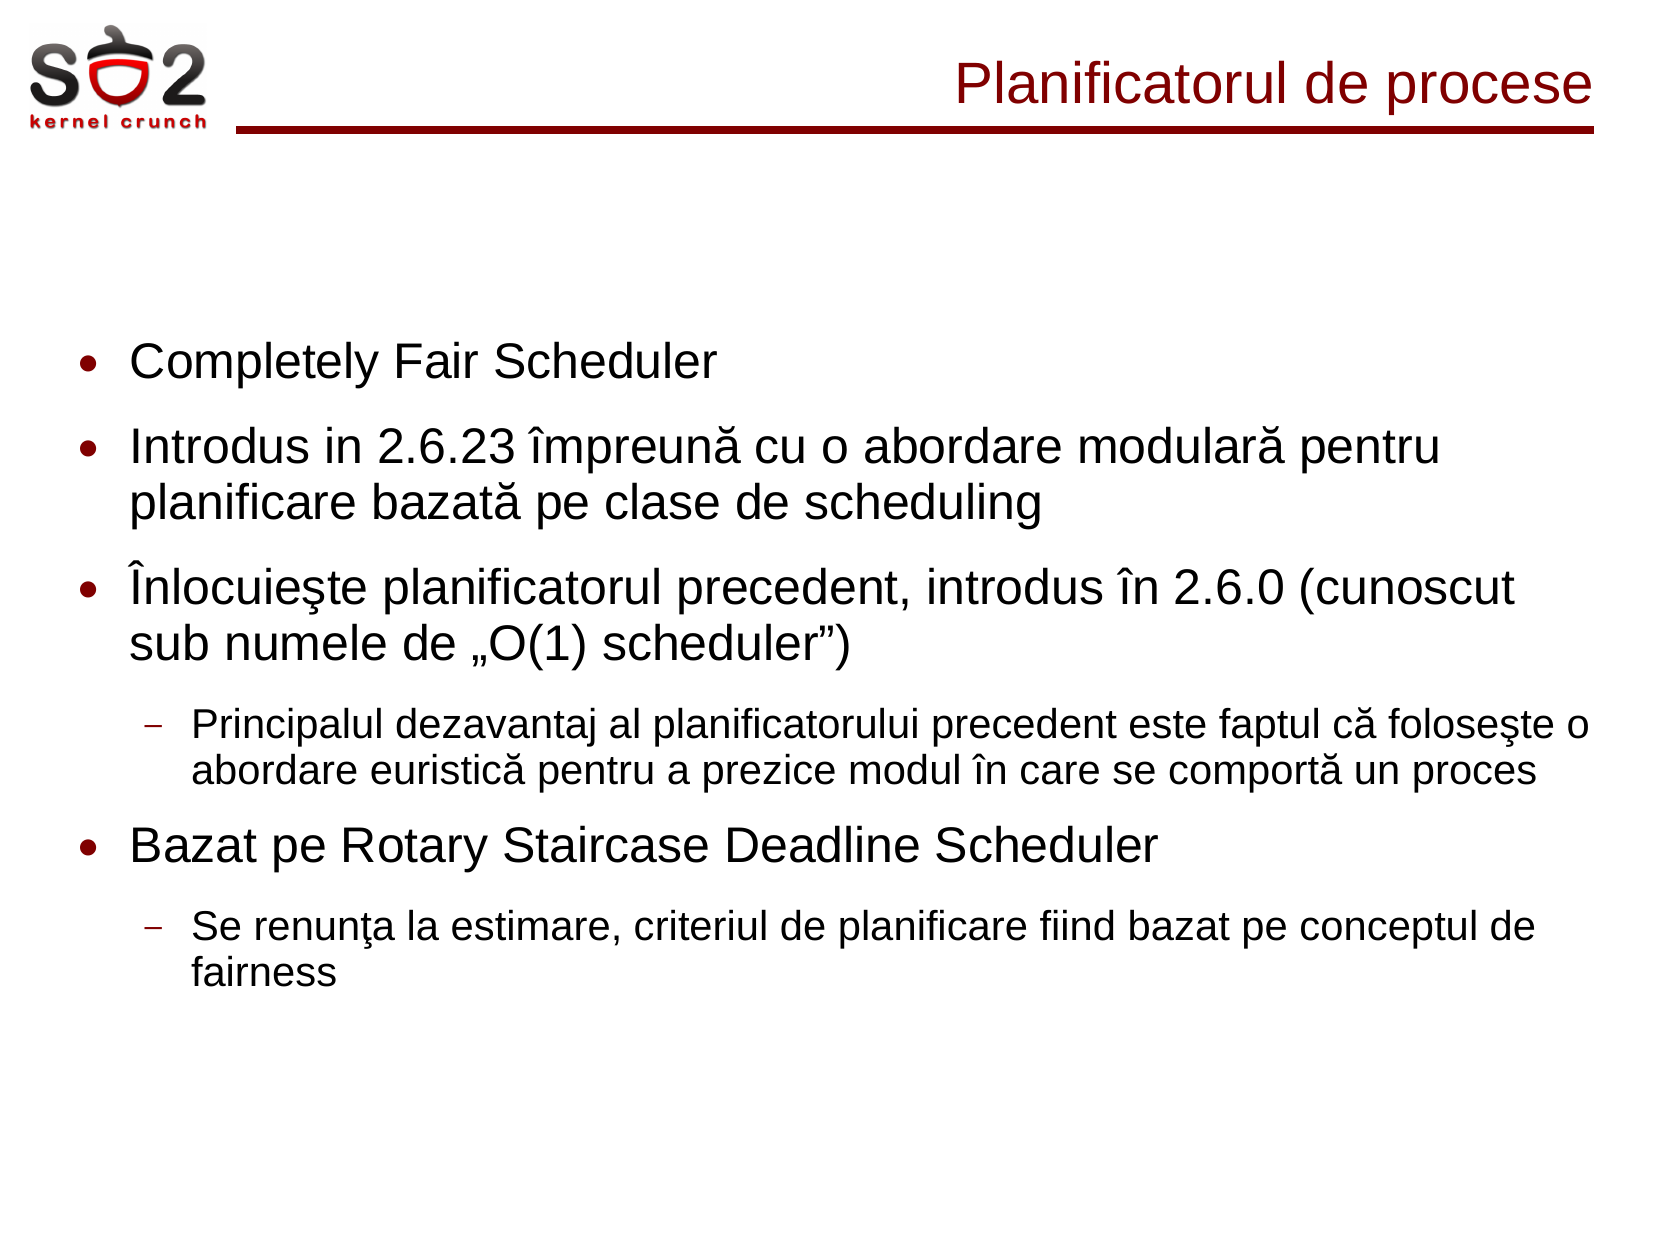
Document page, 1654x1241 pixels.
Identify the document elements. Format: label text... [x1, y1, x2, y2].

title Planificatorul de procese [236, 51, 1595, 117]
picture [29, 23, 207, 130]
list Completely Fair Scheduler Introdus in 2.6.23 împreună cu o abordare modulară pentru planificare bazată pe clase de scheduling Înlocuieşte planificatorul precedent, introdus în 2.6.0 (cunoscut sub numele de „O(1) scheduler”) Principalul dezavantaj al planificatorului precedent este faptul că foloseşte o abordare euristică pentru a prezice modul în care se comportă un proces Bazat pe Rotary Staircase Deadline Scheduler Se renunţa la estimare, criteriul de planificare fiind bazat pe conceptul de fairness [59, 184, 1595, 1145]
